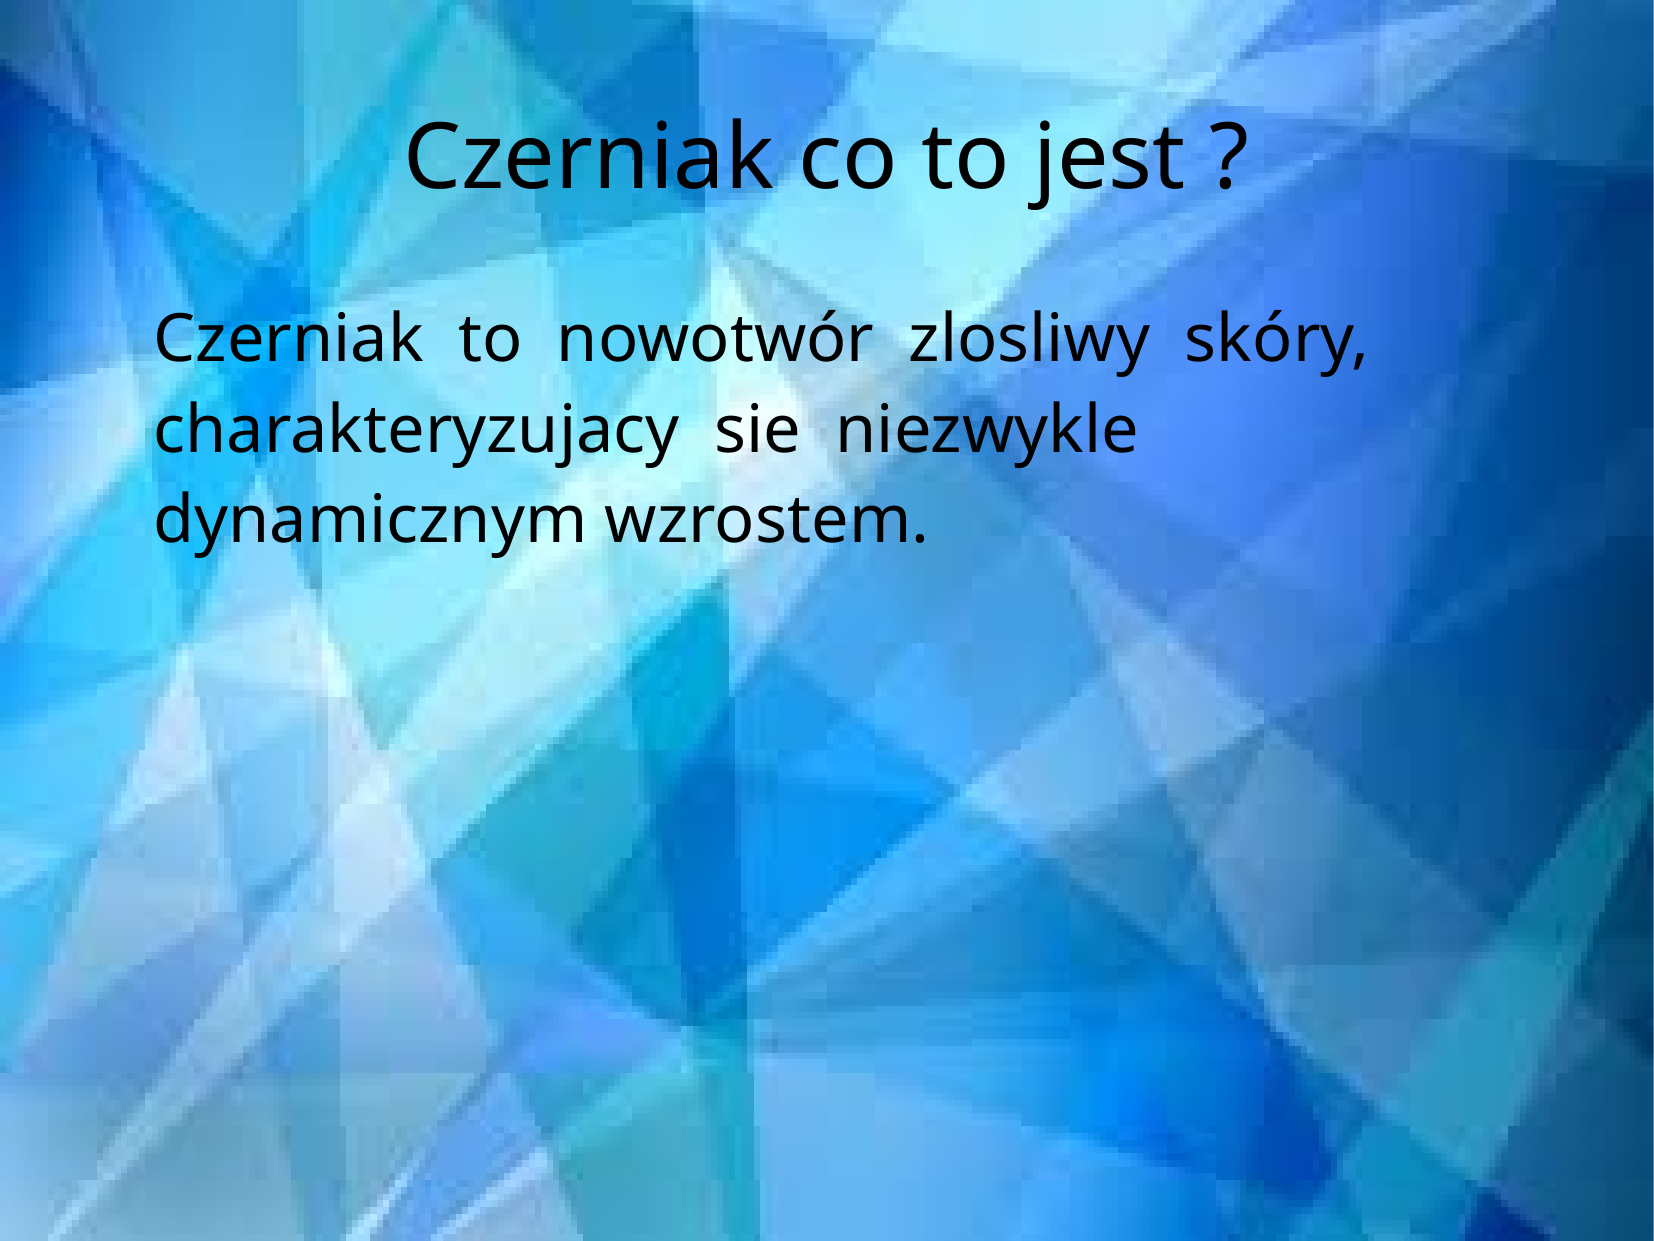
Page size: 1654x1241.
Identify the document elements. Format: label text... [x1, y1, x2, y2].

list Czerniak to nowotwór zlosliwy skóry, charakteryzujacy sie niezwykle dynamicznym wzrostem. [82, 290, 1571, 1109]
title Czerniak co to jest ? [82, 49, 1571, 257]
picture [0, 0, 1654, 1241]
